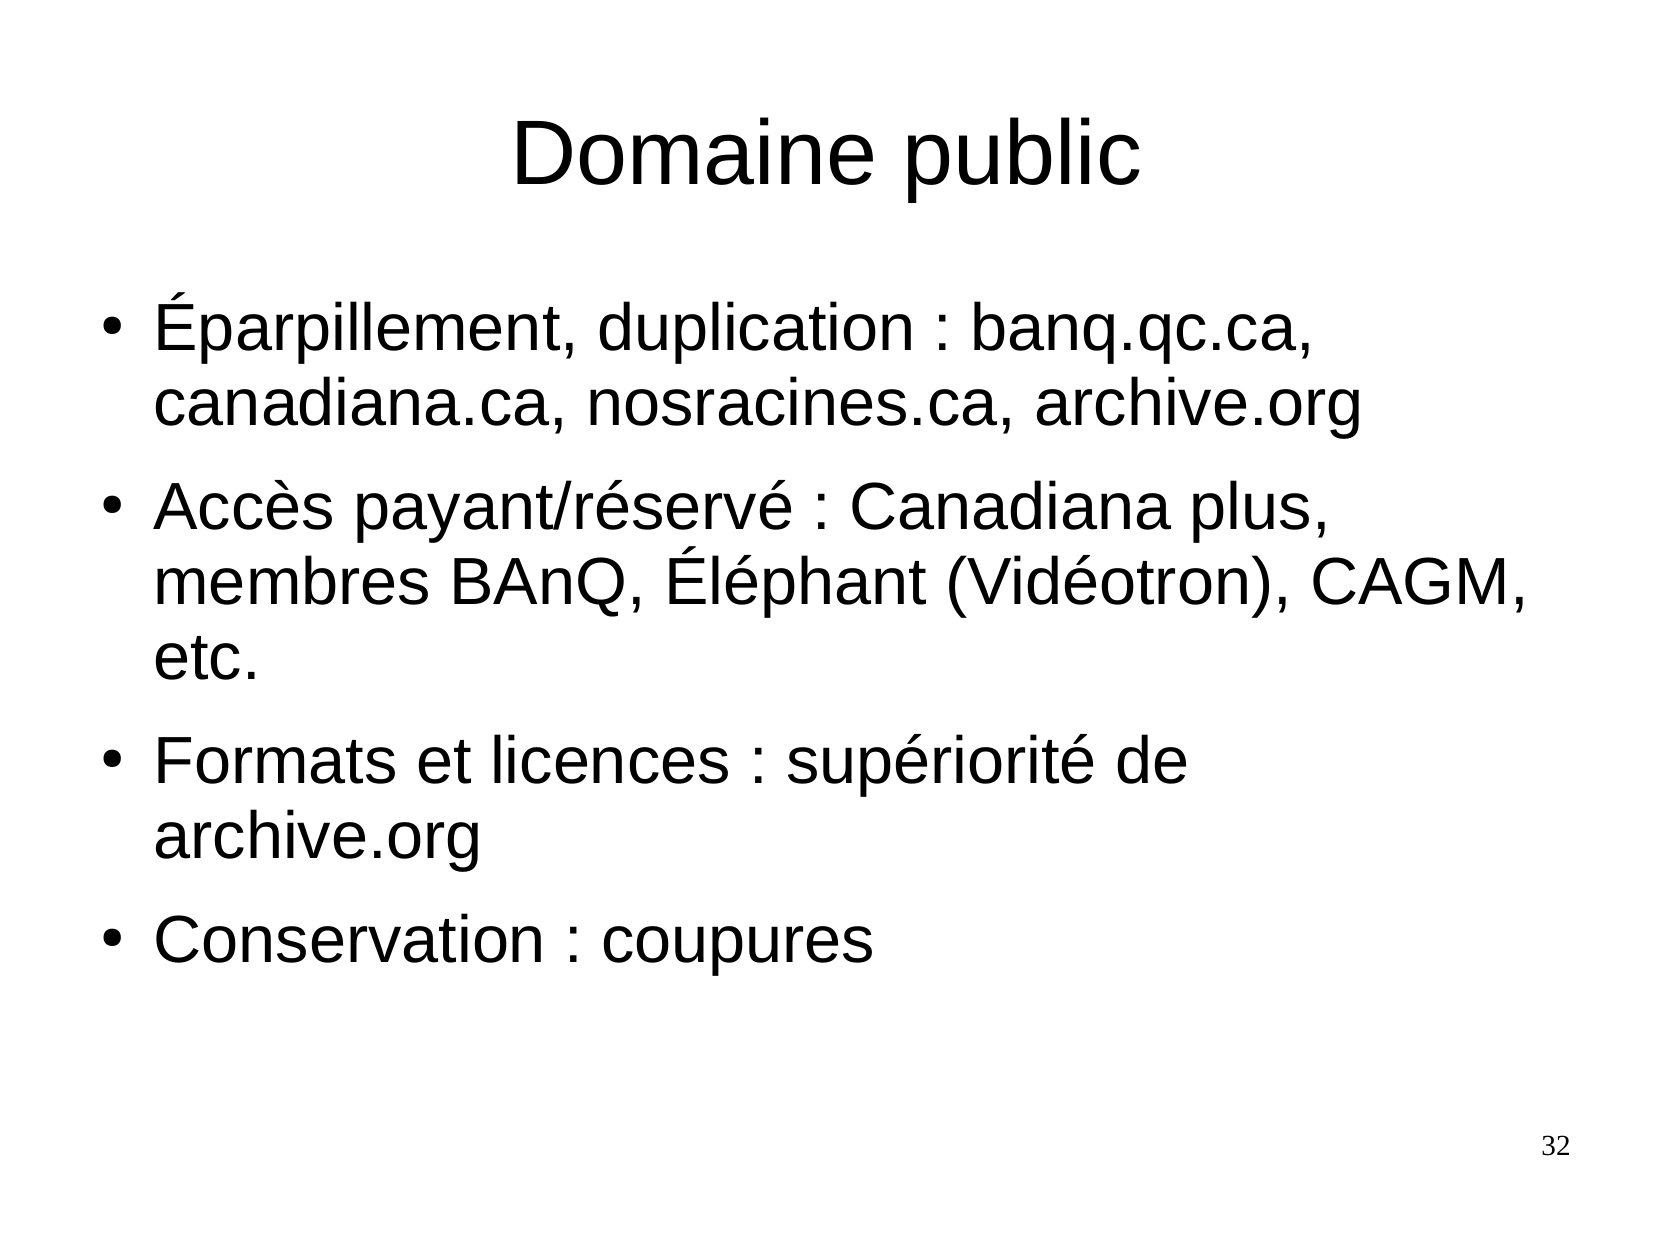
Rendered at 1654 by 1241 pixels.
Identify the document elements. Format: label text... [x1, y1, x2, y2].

title Domaine public [82, 49, 1571, 257]
list Éparpillement, duplication : banq.qc.ca, canadiana.ca, nosracines.ca, archive.org Accès payant/réservé : Canadiana plus, membres BAnQ, Éléphant (Vidéotron), CAGM, etc. Formats et licences : supériorité de archive.org Conservation : coupures [82, 290, 1538, 1010]
